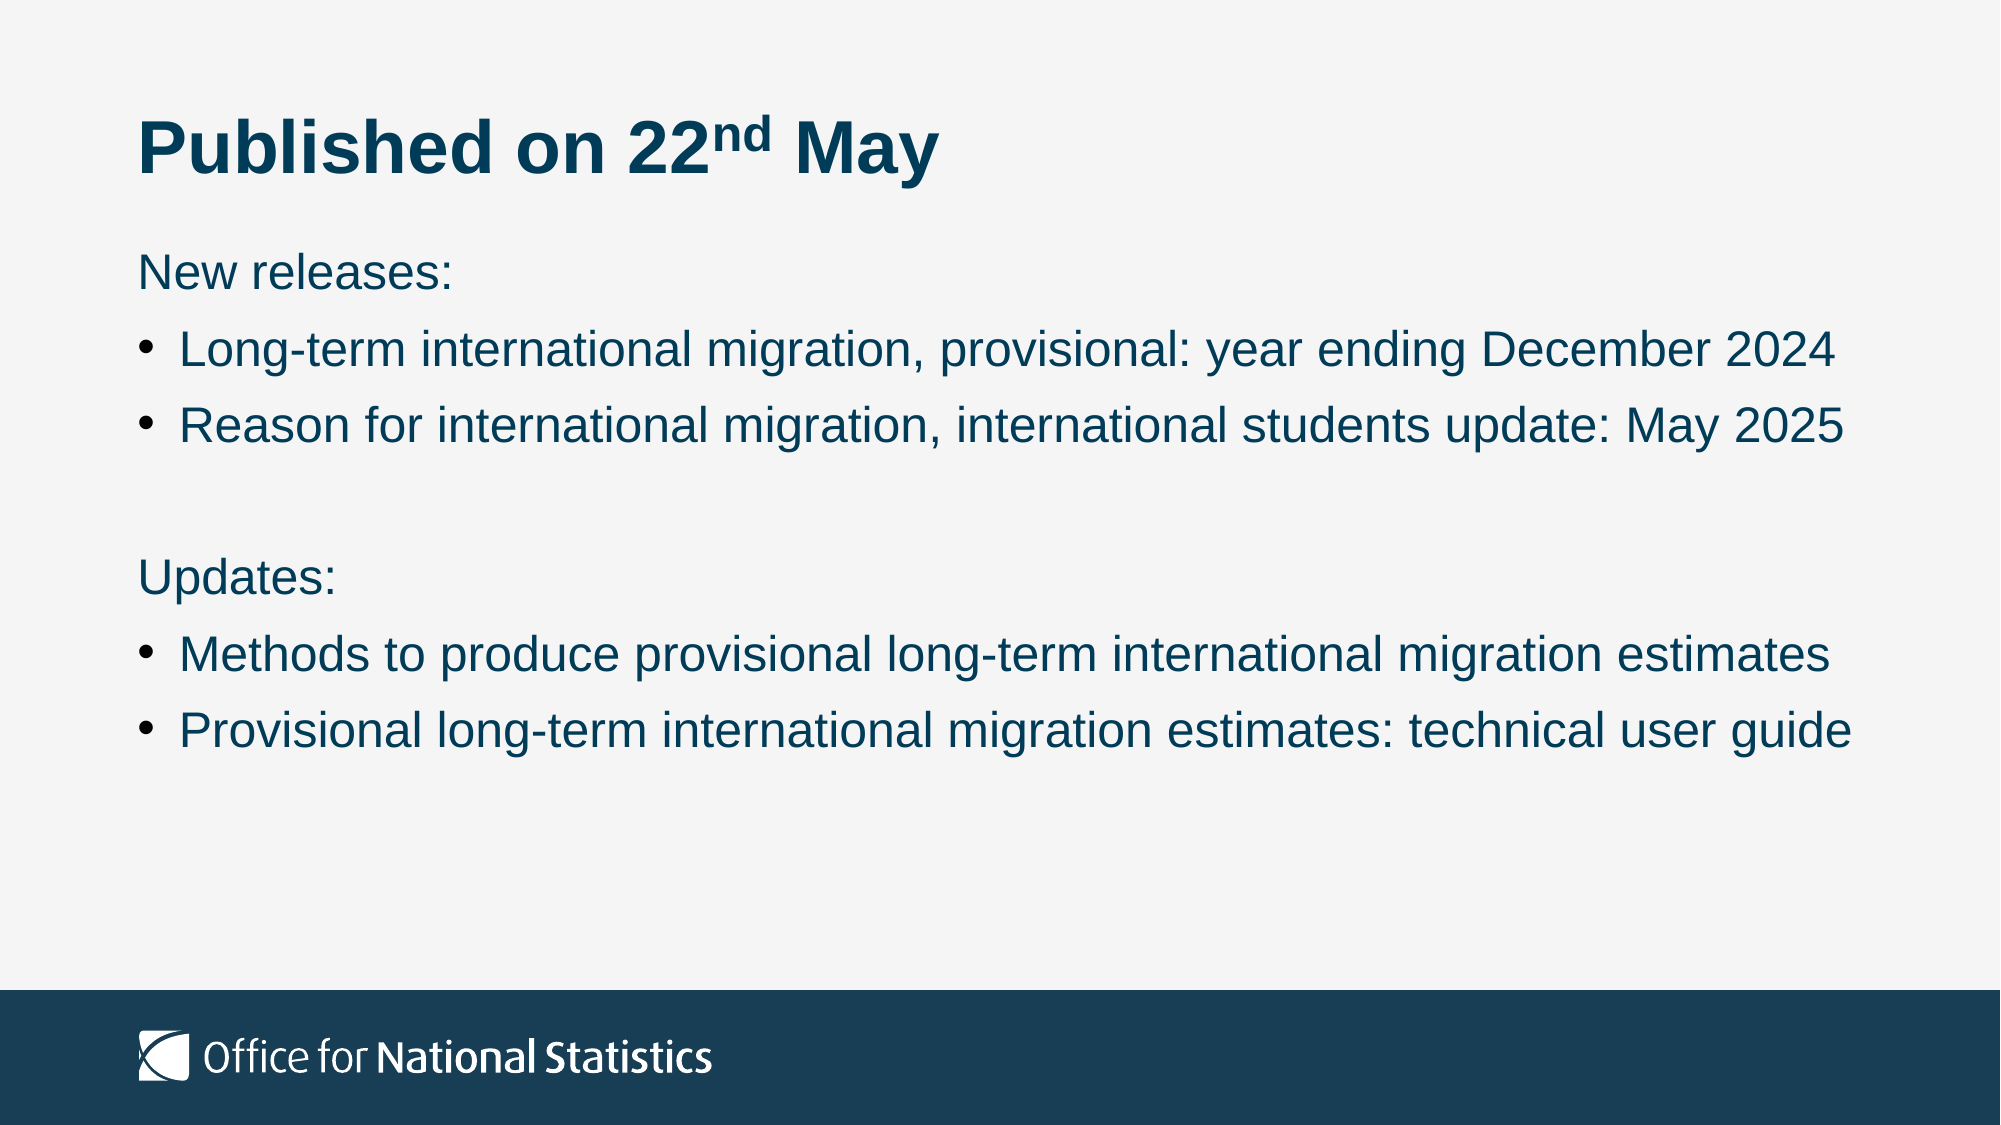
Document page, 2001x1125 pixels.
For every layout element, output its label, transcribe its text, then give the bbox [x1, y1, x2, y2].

list New releases: Long-term international migration, provisional: year ending December 2024 Reason for international migration, international students update: May 2025 Updates: Methods to produce provisional long-term international migration estimates Provisional long-term international migration estimates: technical user guide [137, 233, 1863, 759]
title Published on 22nd May [137, 105, 1863, 192]
